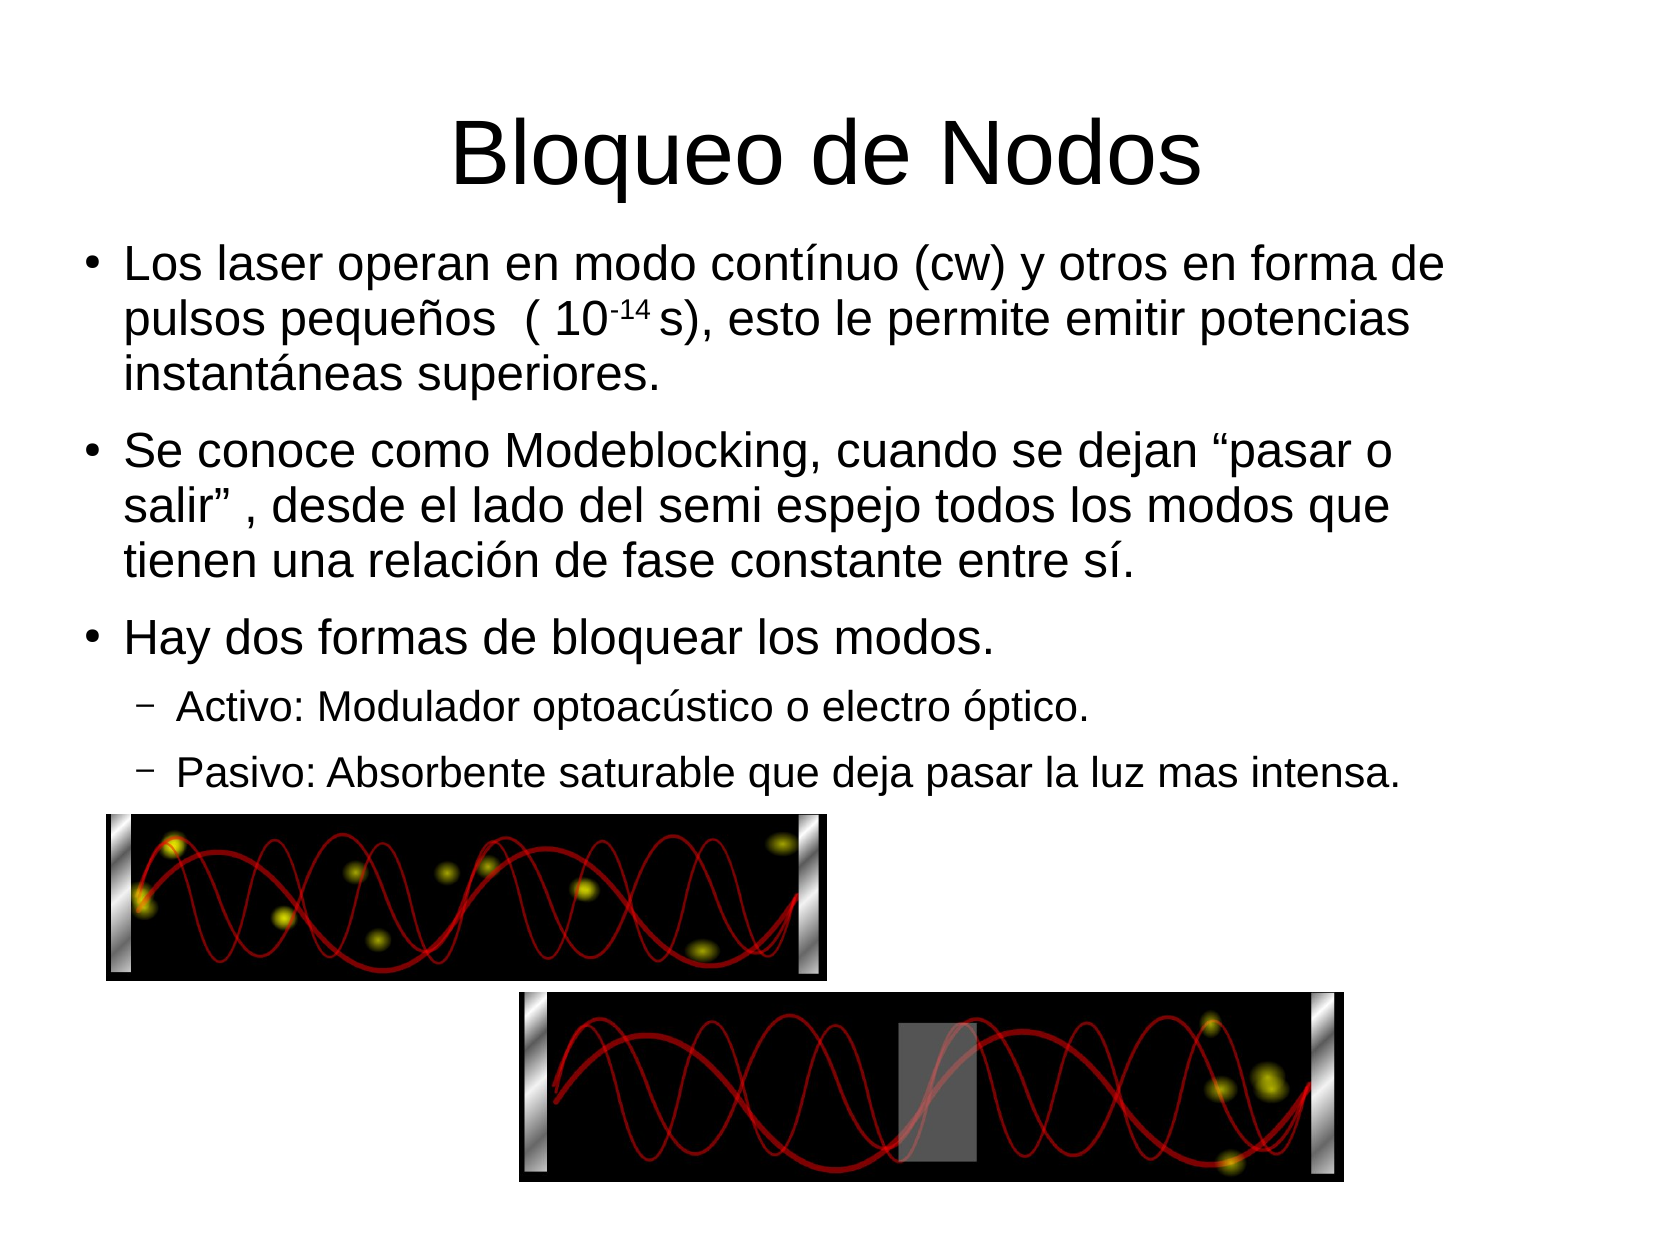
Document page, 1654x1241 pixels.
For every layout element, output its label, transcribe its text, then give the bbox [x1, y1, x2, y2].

picture [106, 814, 827, 981]
picture [519, 992, 1344, 1182]
list Los laser operan en modo contínuo (cw) y otros en forma de pulsos pequeños ( 10-14 s), esto le permite emitir potencias instantáneas superiores. Se conoce como Modeblocking, cuando se dejan “pasar o salir” , desde el lado del semi espejo todos los modos que tienen una relación de fase constante entre sí. Hay dos formas de bloquear los modos. Activo: Modulador optoacústico o electro óptico. Pasivo: Absorbente saturable que deja pasar la luz mas intensa. [70, 236, 1465, 802]
title Bloqueo de Nodos [82, 49, 1571, 257]
